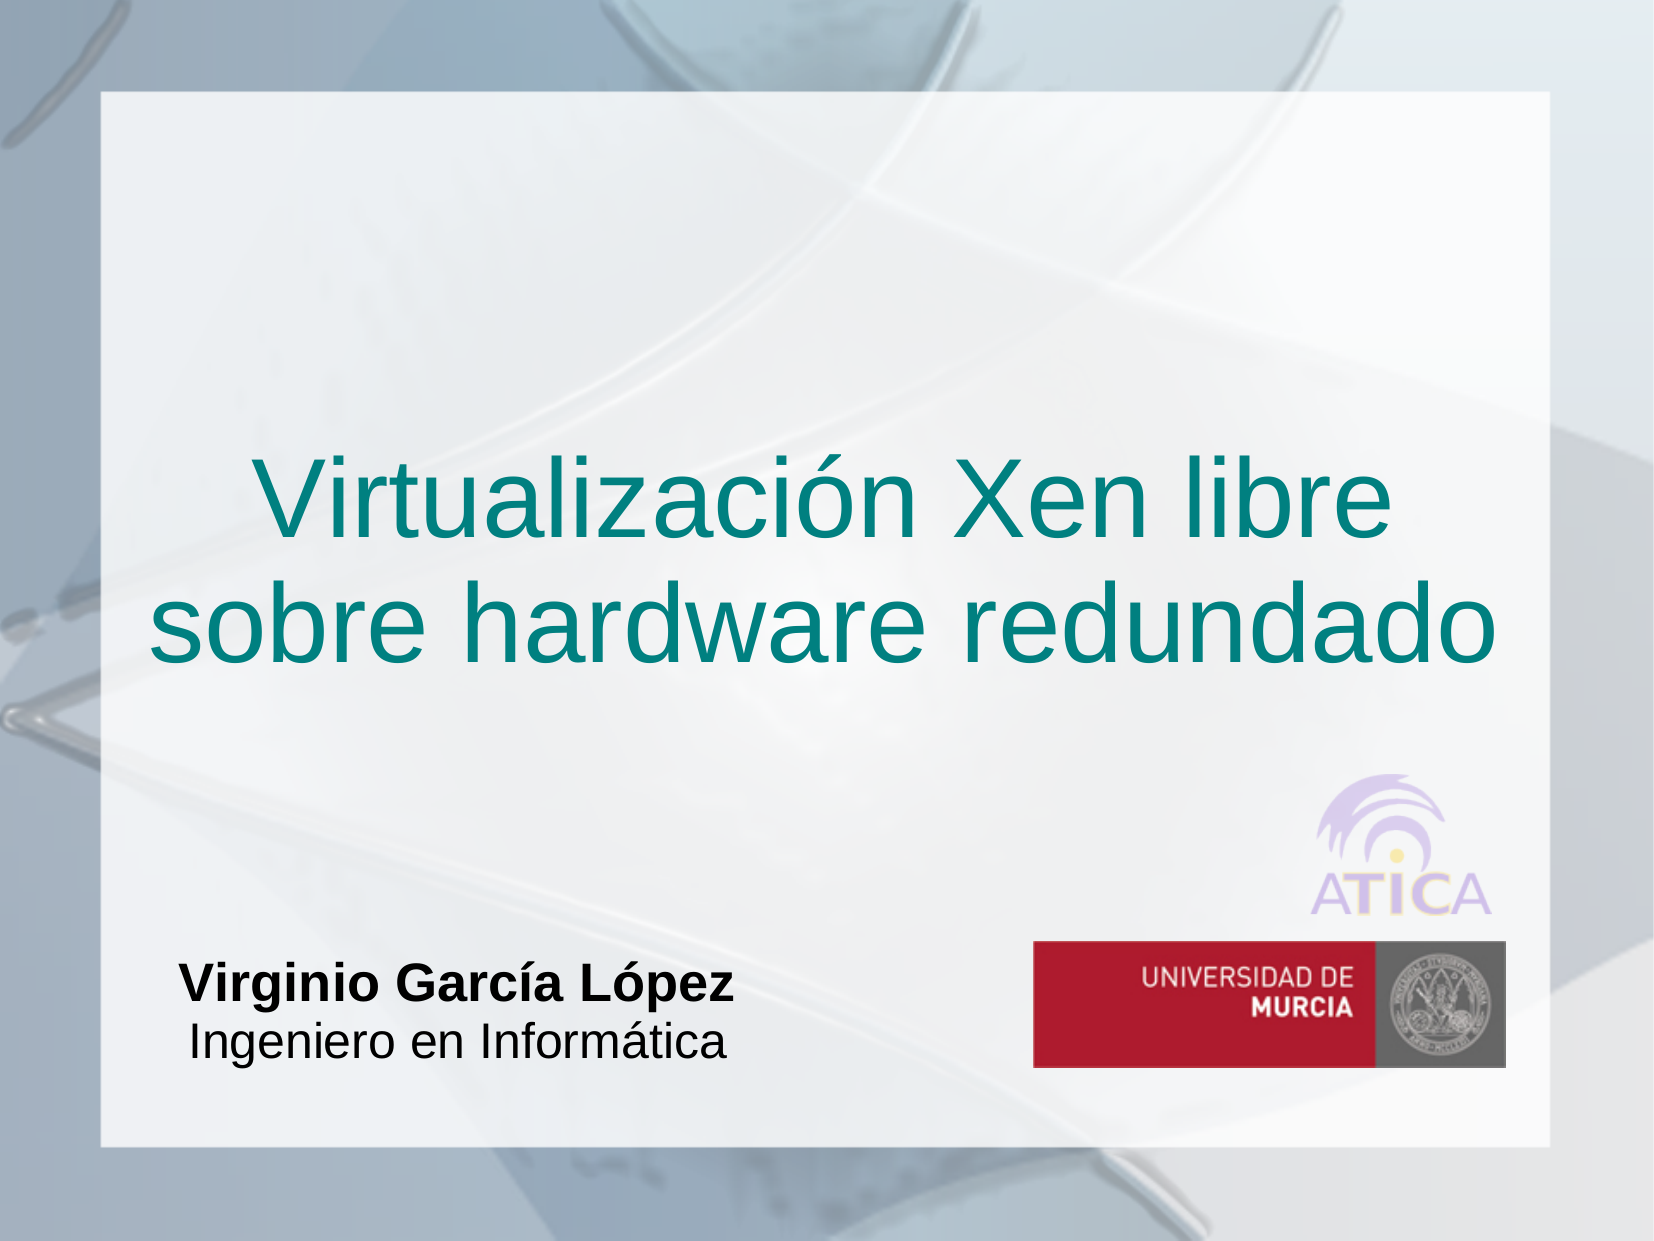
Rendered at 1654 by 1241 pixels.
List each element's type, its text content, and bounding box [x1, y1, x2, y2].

title Virtualización Xen libre sobre hardware redundado [114, 435, 1532, 687]
picture [0, 0, 1654, 1241]
text_box Virginio García López Ingeniero en Informática [118, 944, 798, 1076]
